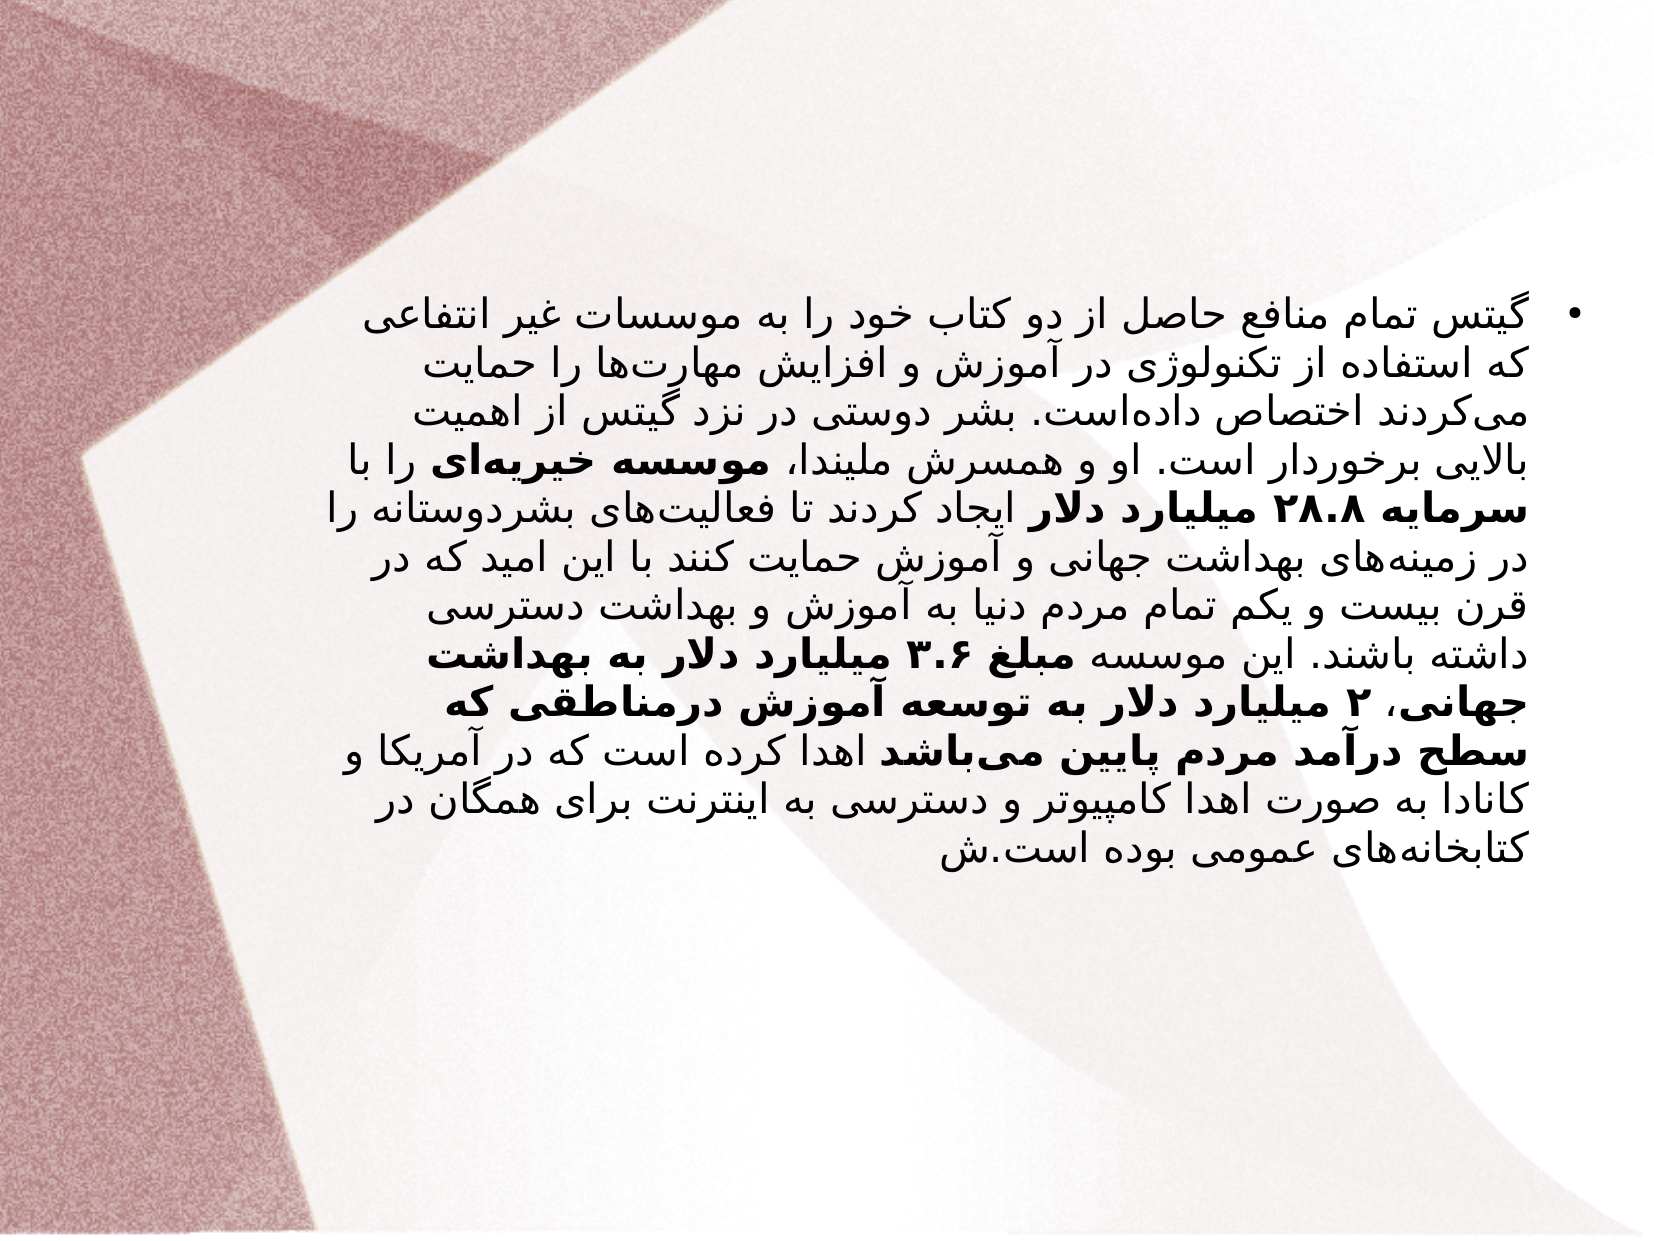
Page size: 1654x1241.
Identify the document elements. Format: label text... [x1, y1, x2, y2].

picture [0, 0, 1654, 1241]
list گیتس تمام منافع حاصل از دو کتاب خود را به موسسات غیر انتفاعی که استفاده از تکنولوژی در آموزش و افزایش مهارت‌ها را حمایت می‌کردند اختصاص داده‌است. بشر دوستی در نزد گیتس از اهمیت بالایی برخوردار است. او و همسرش ملیندا، موسسه خیریه‌ای را با سرمایه ۲۸.۸ میلیارد دلار ایجاد کردند تا فعالیت‌های بشردوستانه را در زمینه‌های بهداشت جهانی و آموزش حمایت کنند با این امید که در قرن بیست و یکم تمام مردم دنیا به آموزش و بهداشت دسترسی داشته باشند. این موسسه مبلغ ۳.۶ میلیارد دلار به بهداشت جهانی، ۲ میلیارد دلار به توسعه آموزش درمناطقی که سطح درآمد مردم پایین می‌باشد اهدا کرده است که در آمریکا و کانادا به صورت اهدا کامپیوتر و دسترسی به اینترنت برای همگان در کتابخانه‌های عمومی بوده است.ش [324, 290, 1601, 1010]
